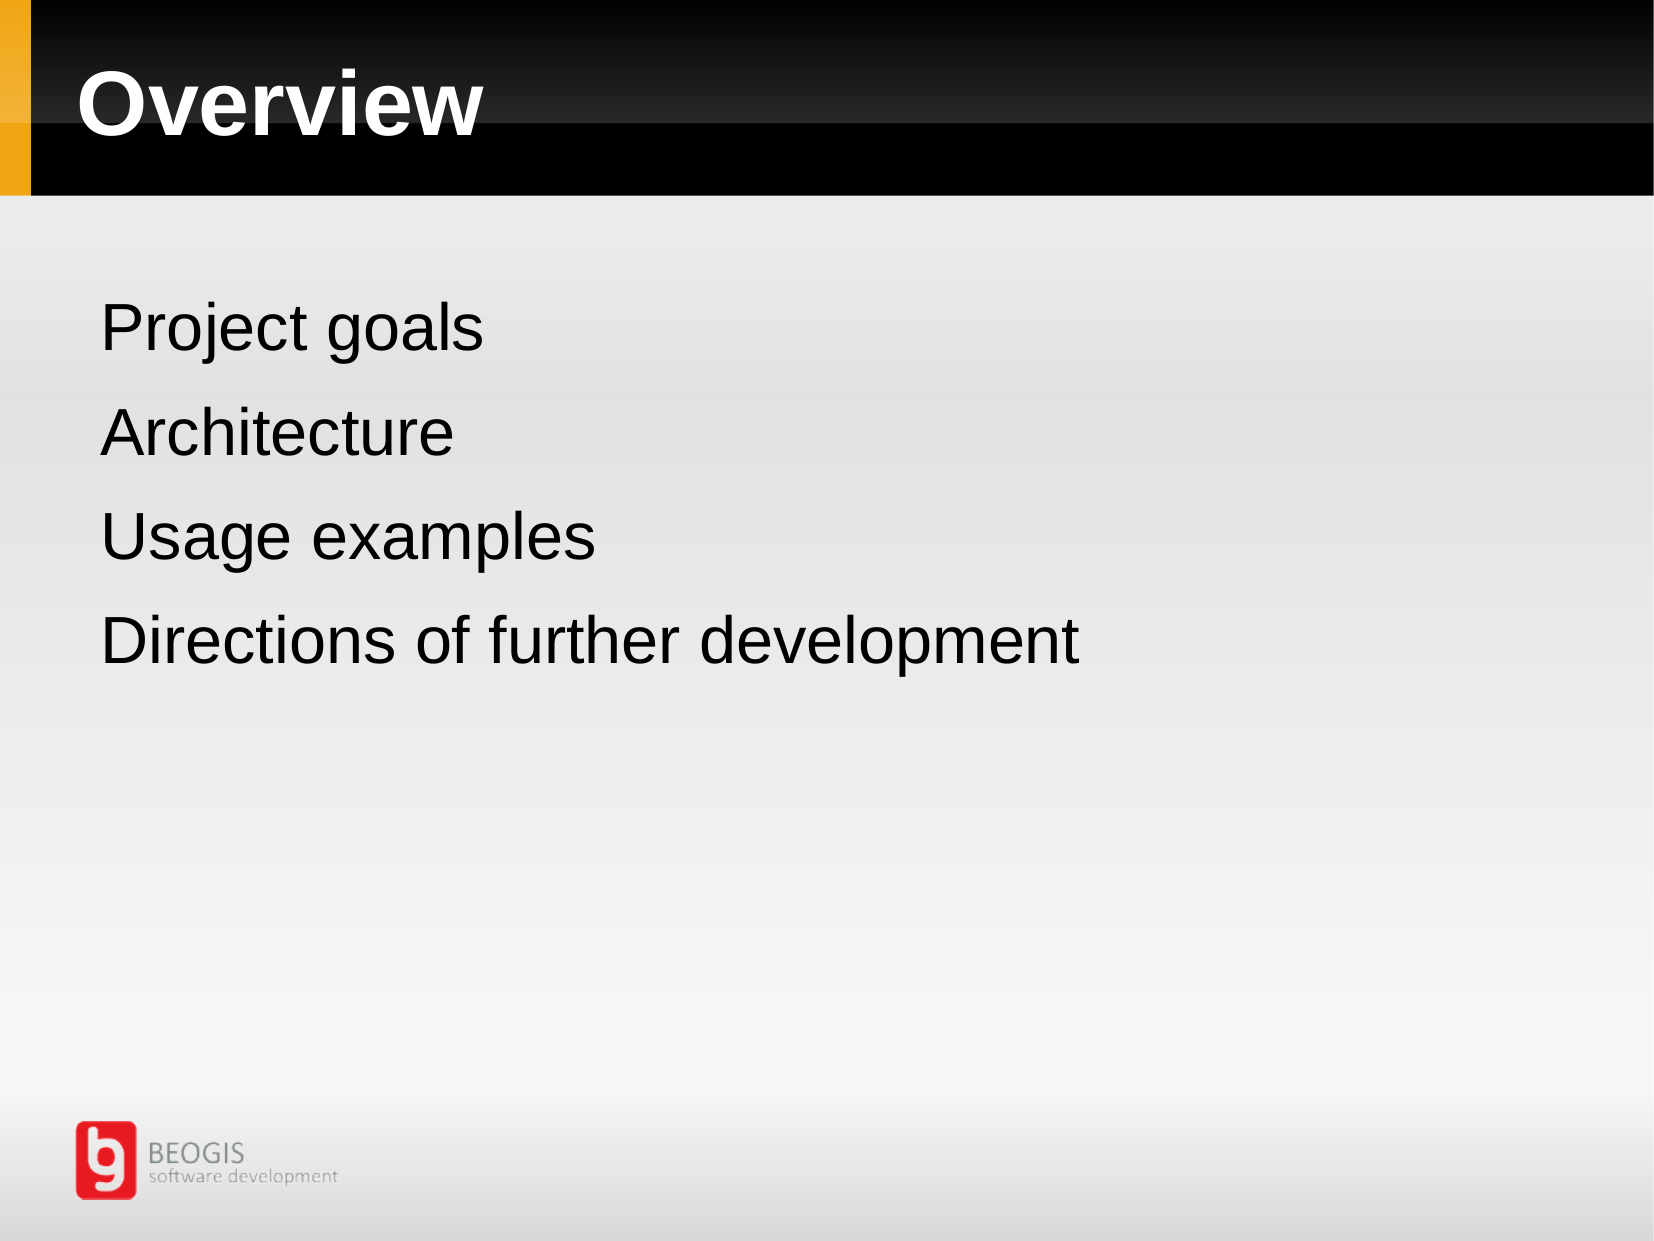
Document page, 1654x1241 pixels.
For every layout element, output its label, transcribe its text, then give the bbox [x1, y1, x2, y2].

title Overview [76, 0, 1565, 208]
picture [0, 0, 1654, 1241]
list Project goals Architecture Usage examples Directions of further development [82, 290, 1571, 1094]
